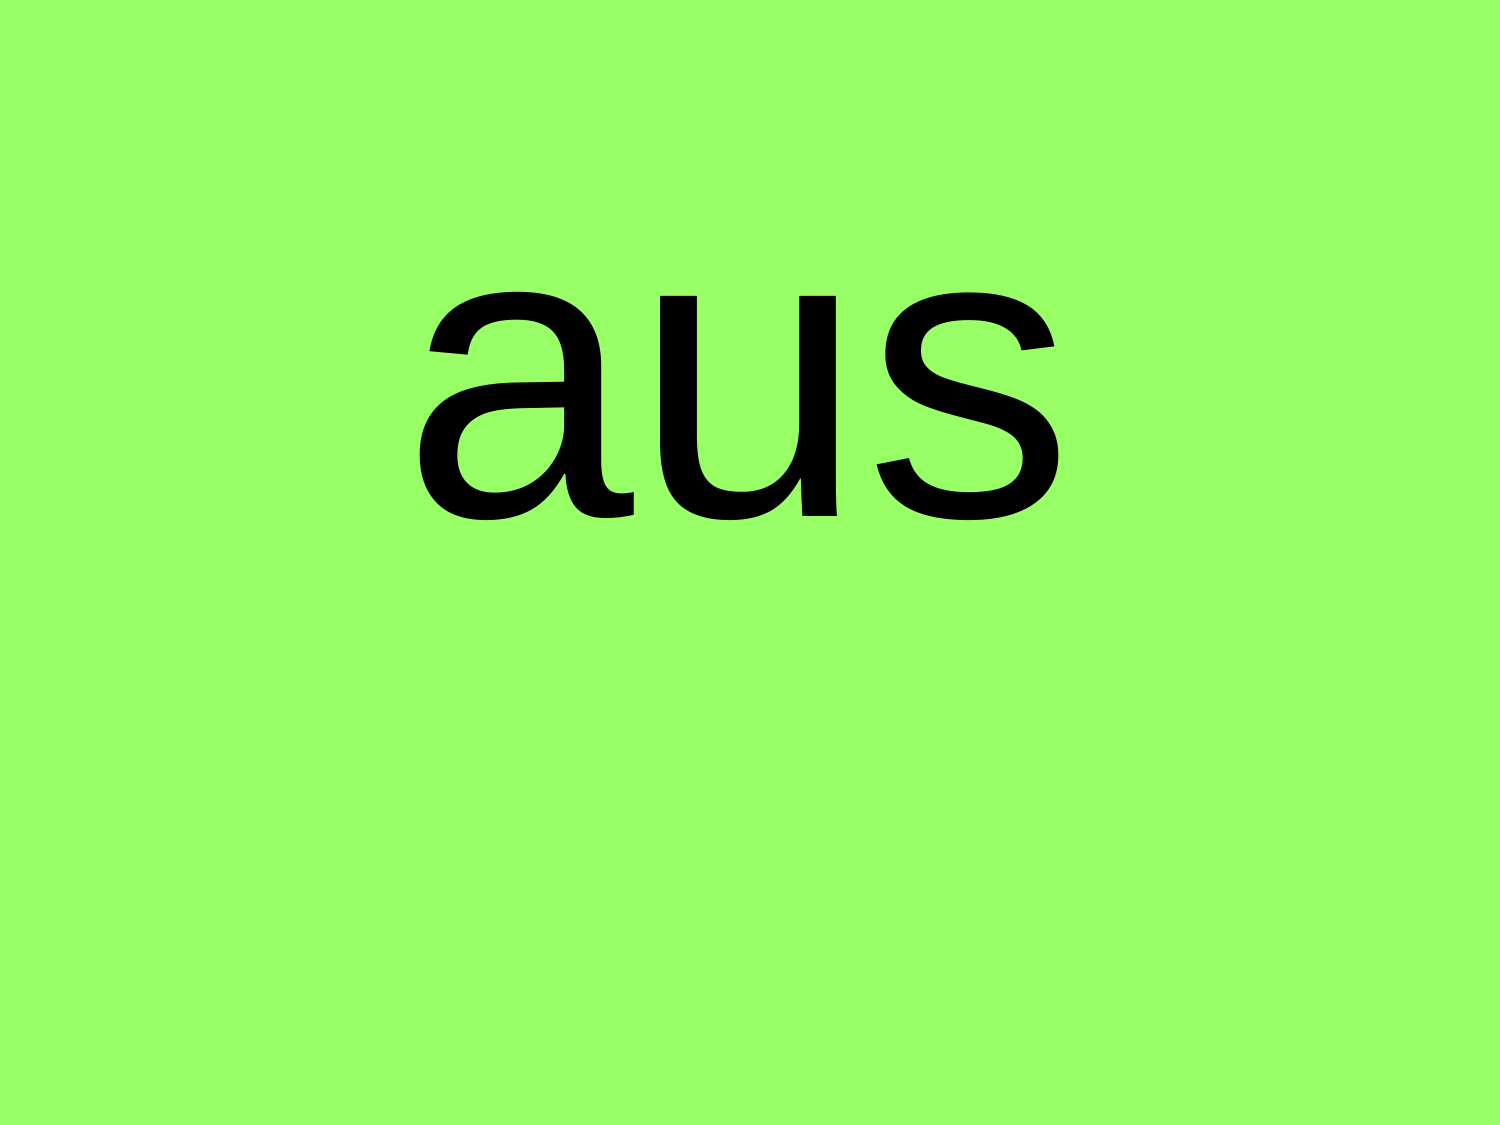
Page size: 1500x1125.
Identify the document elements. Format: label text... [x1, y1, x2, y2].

title aus [88, 92, 1388, 608]
